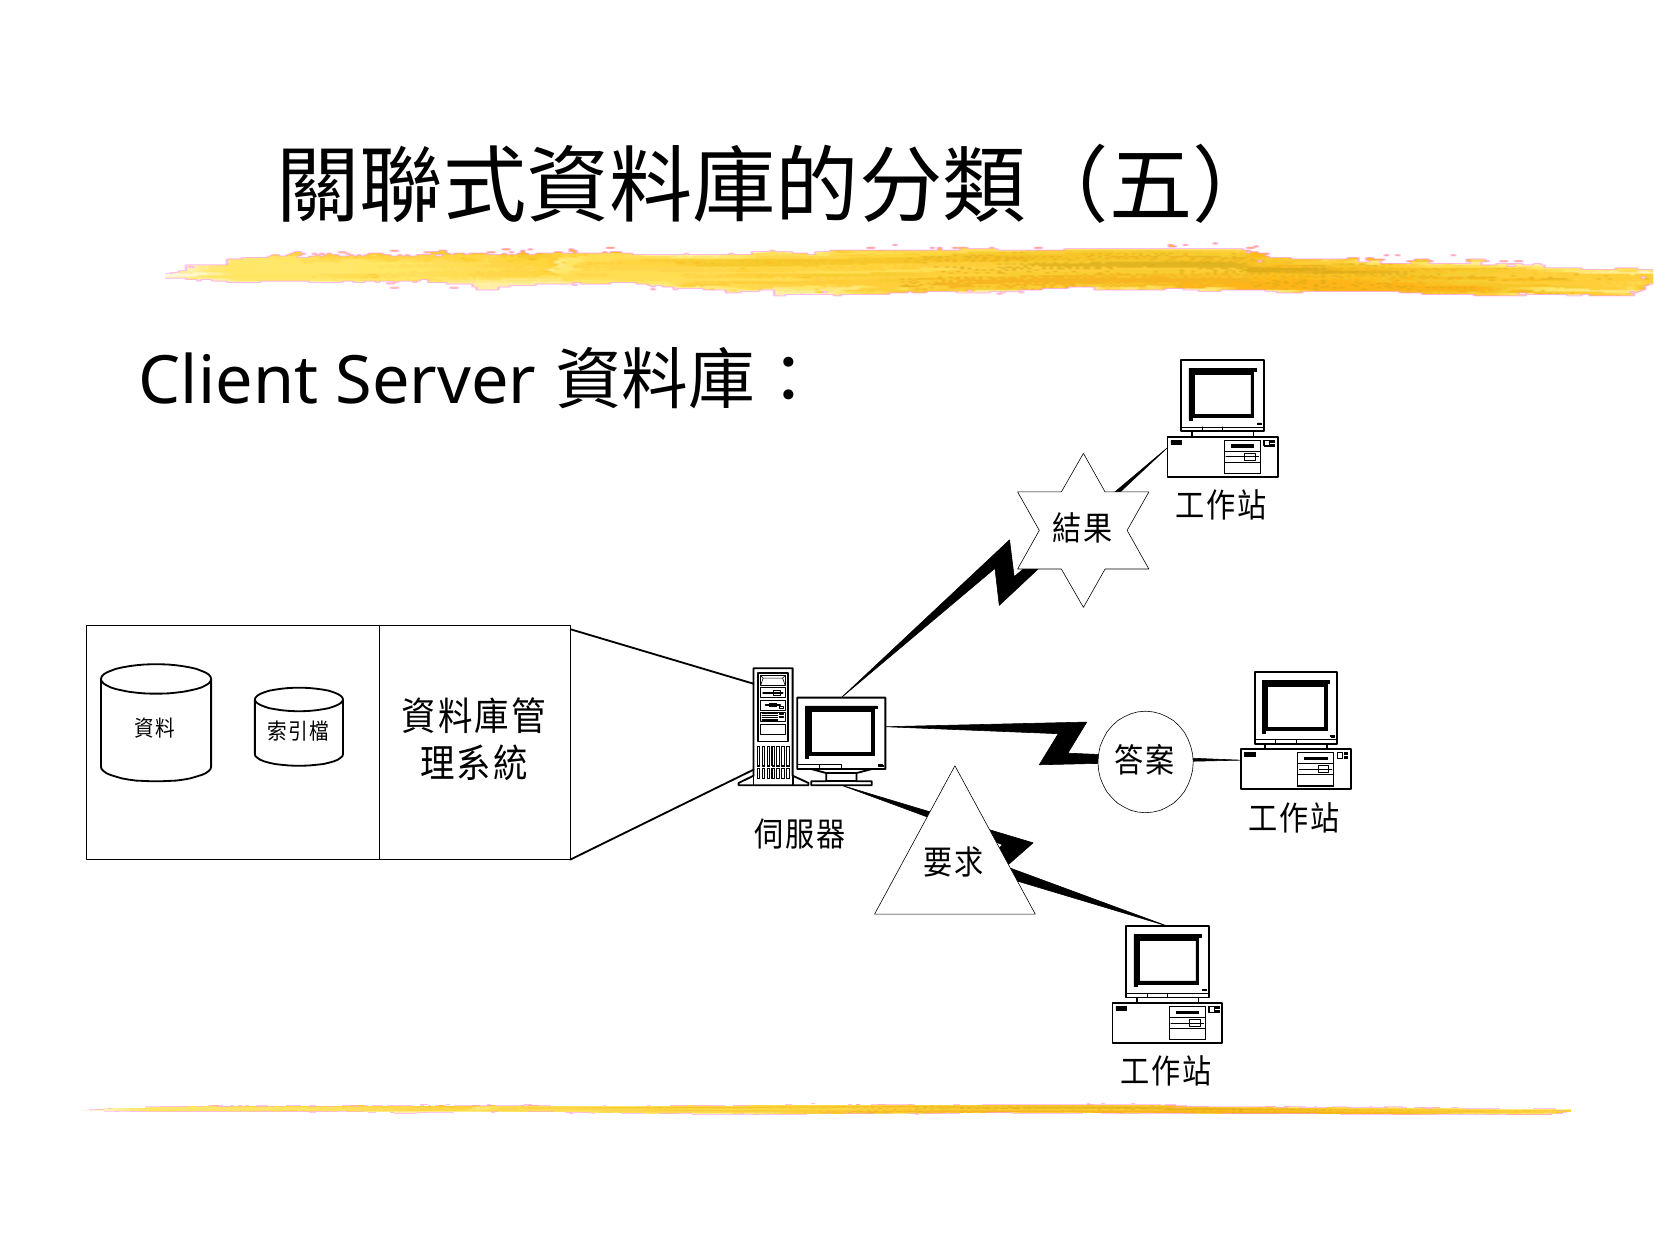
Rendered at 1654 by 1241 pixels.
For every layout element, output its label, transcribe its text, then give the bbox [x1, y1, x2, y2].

list Client Server資料庫： [124, 316, 1530, 455]
picture [165, 237, 1654, 308]
title 關聯式資料庫的分類（五） [73, 41, 1479, 249]
chart [85, 355, 1452, 1105]
picture [82, 1102, 1571, 1117]
